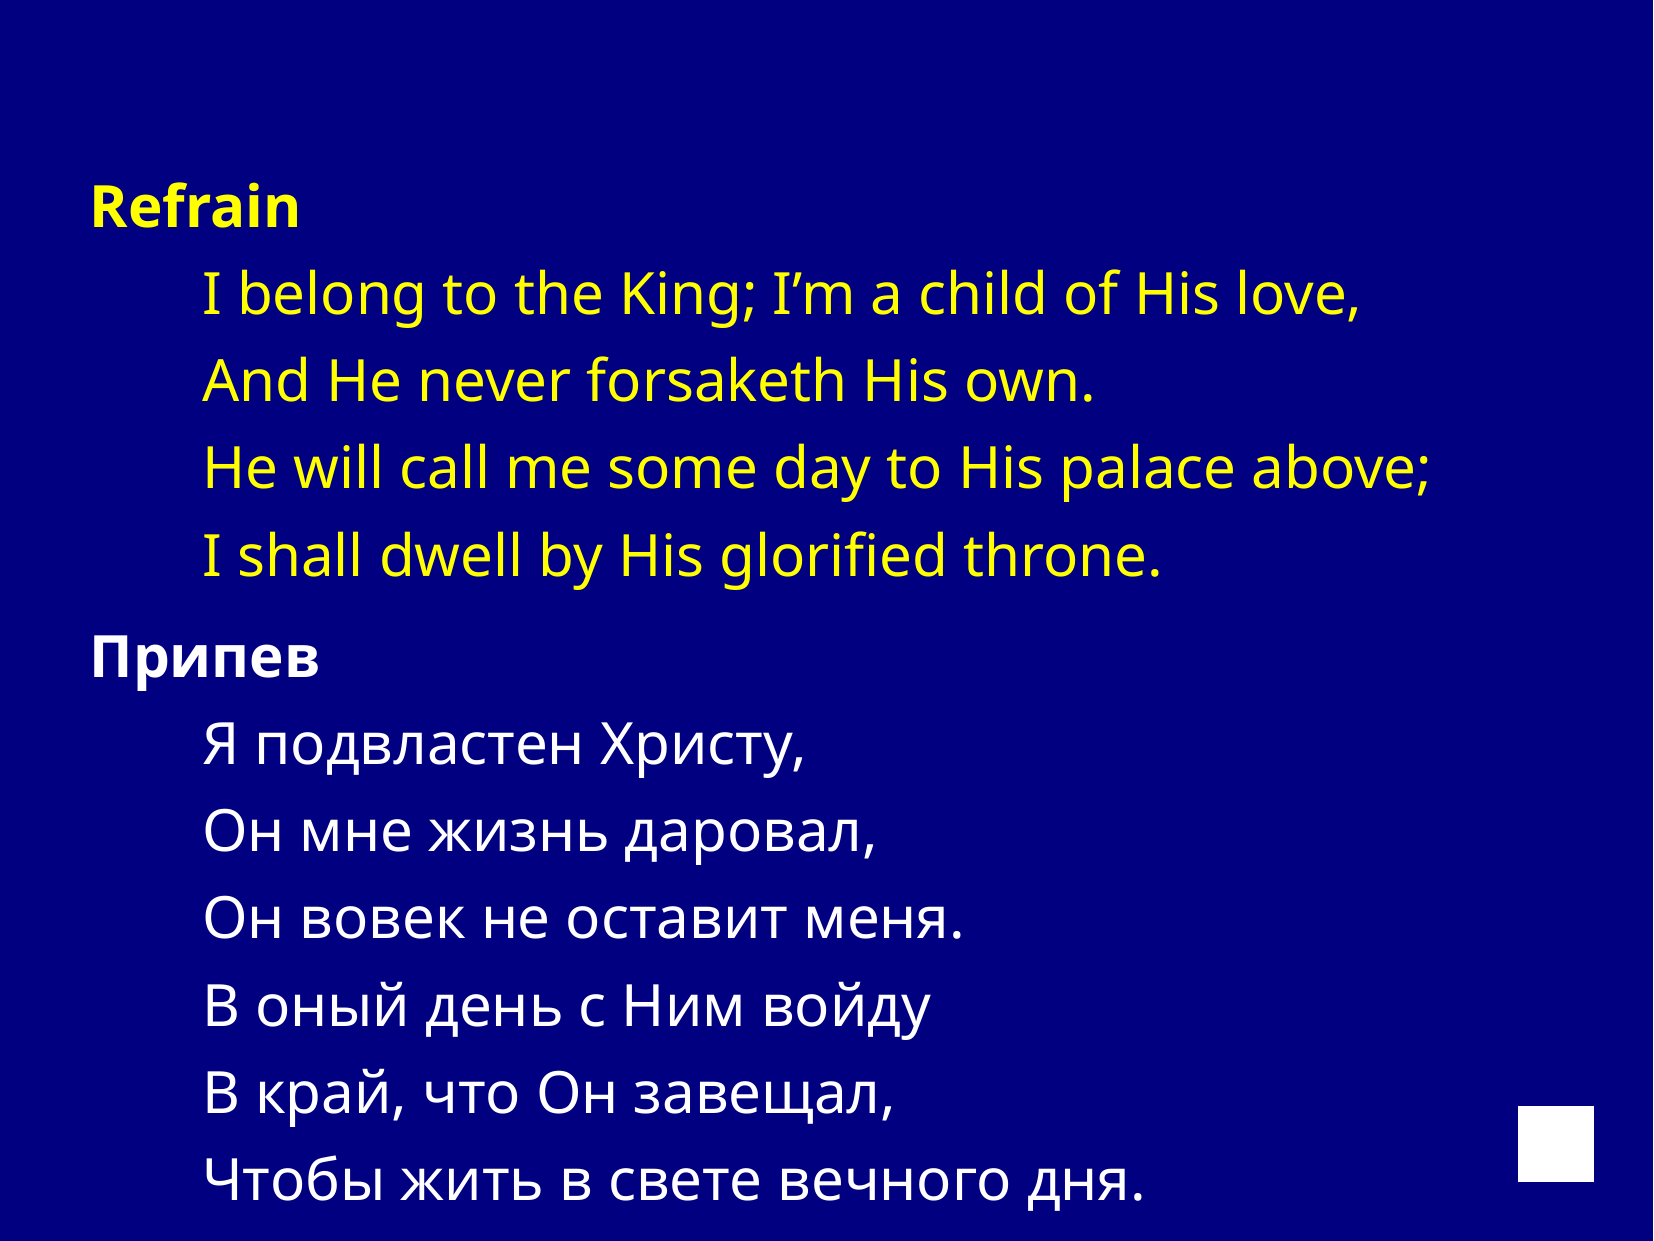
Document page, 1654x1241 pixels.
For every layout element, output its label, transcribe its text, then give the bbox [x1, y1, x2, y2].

text_box Refrain I belong to the King; I’m a child of His love, And He never forsaketh His own. He will call me some day to His palace above; I shall dwell by His glorified throne. [75, 150, 1653, 600]
text_box [1518, 1163, 1594, 1182]
text_box Припев Я подвластен Христу, Он мне жизнь даровал, Он вовек не оставит меня. В оный день с Ним войду В край, что Он завещал, Чтобы жить в свете вечного дня. [75, 600, 1653, 1163]
